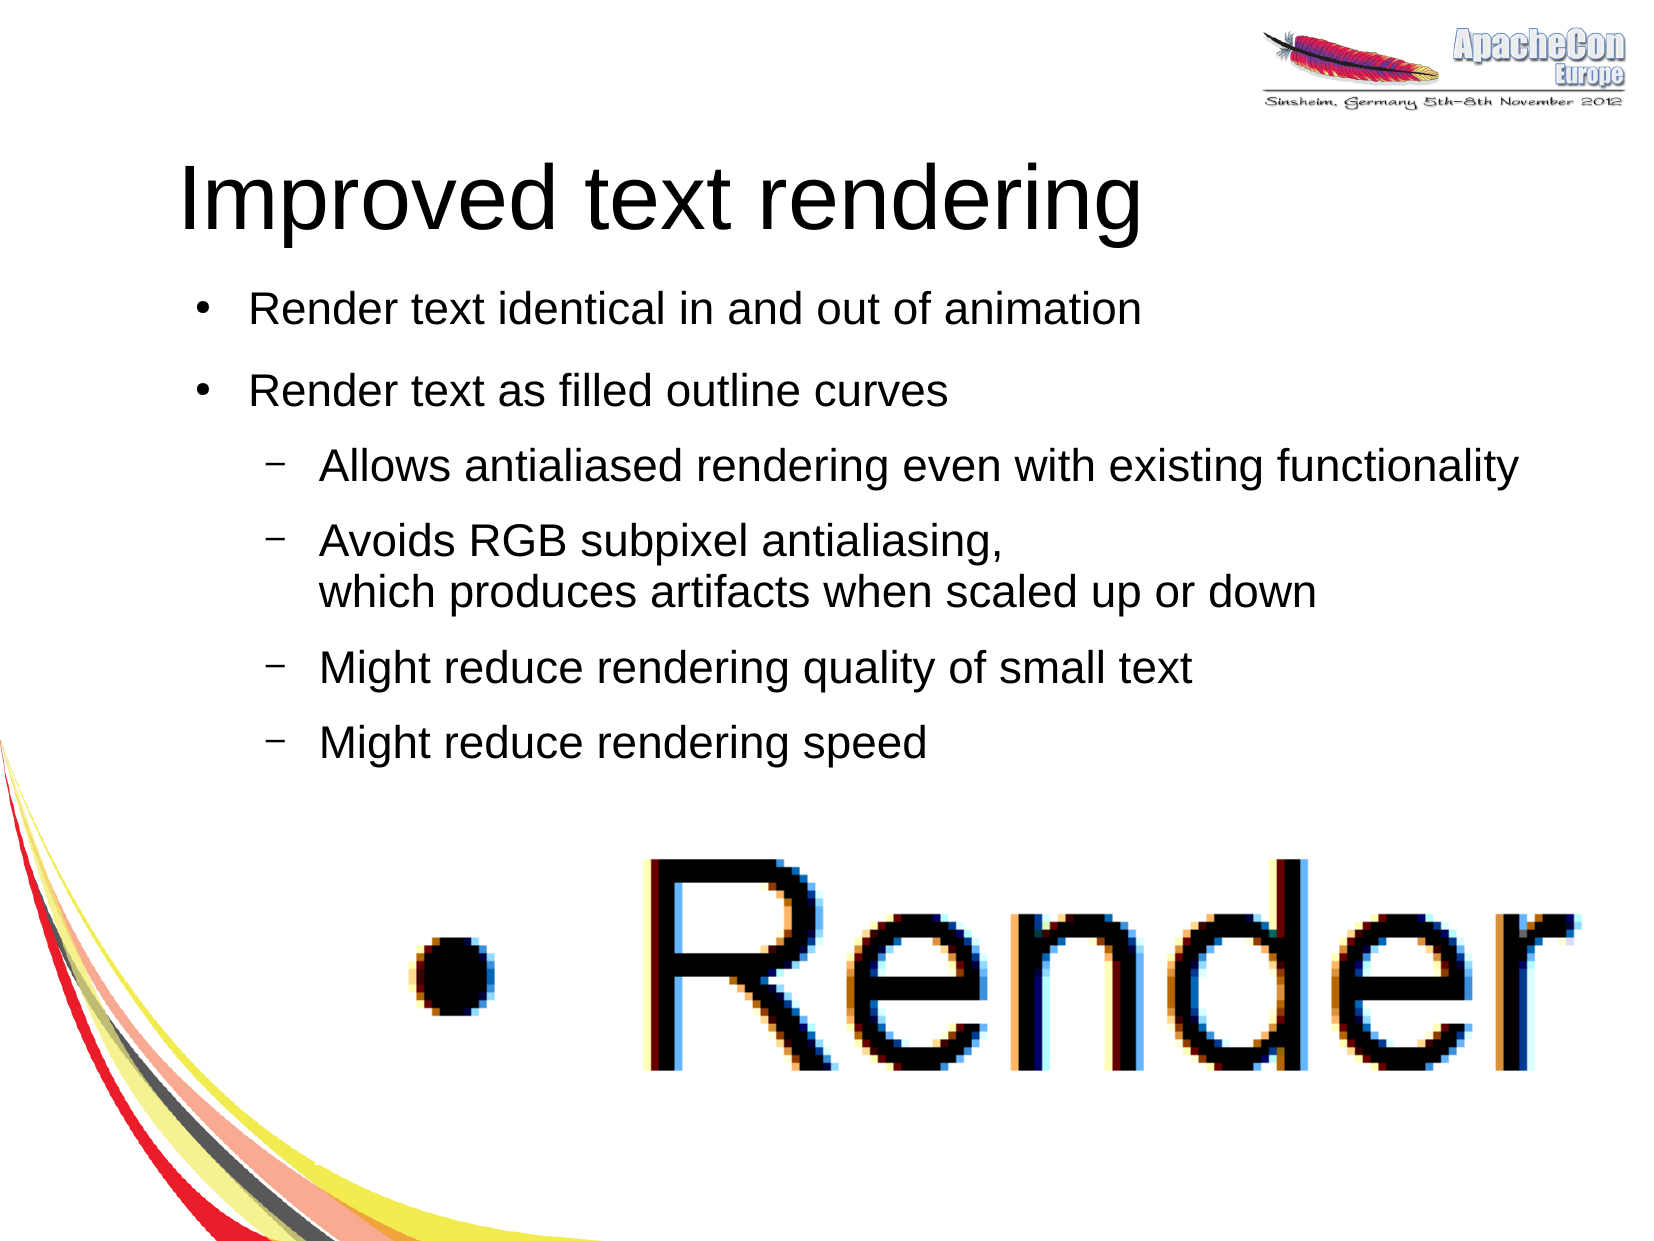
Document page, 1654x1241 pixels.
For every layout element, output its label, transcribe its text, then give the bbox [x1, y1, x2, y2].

title Improved text rendering [177, 141, 1536, 254]
list Render text identical in and out of animation Render text as filled outline curves Allows antialiased rendering even with existing functionality Avoids RGB subpixel antialiasing, which produces artifacts when scaled up or down Might reduce rendering quality of small text Might reduce rendering speed [177, 283, 1536, 768]
picture [0, 0, 1654, 1241]
